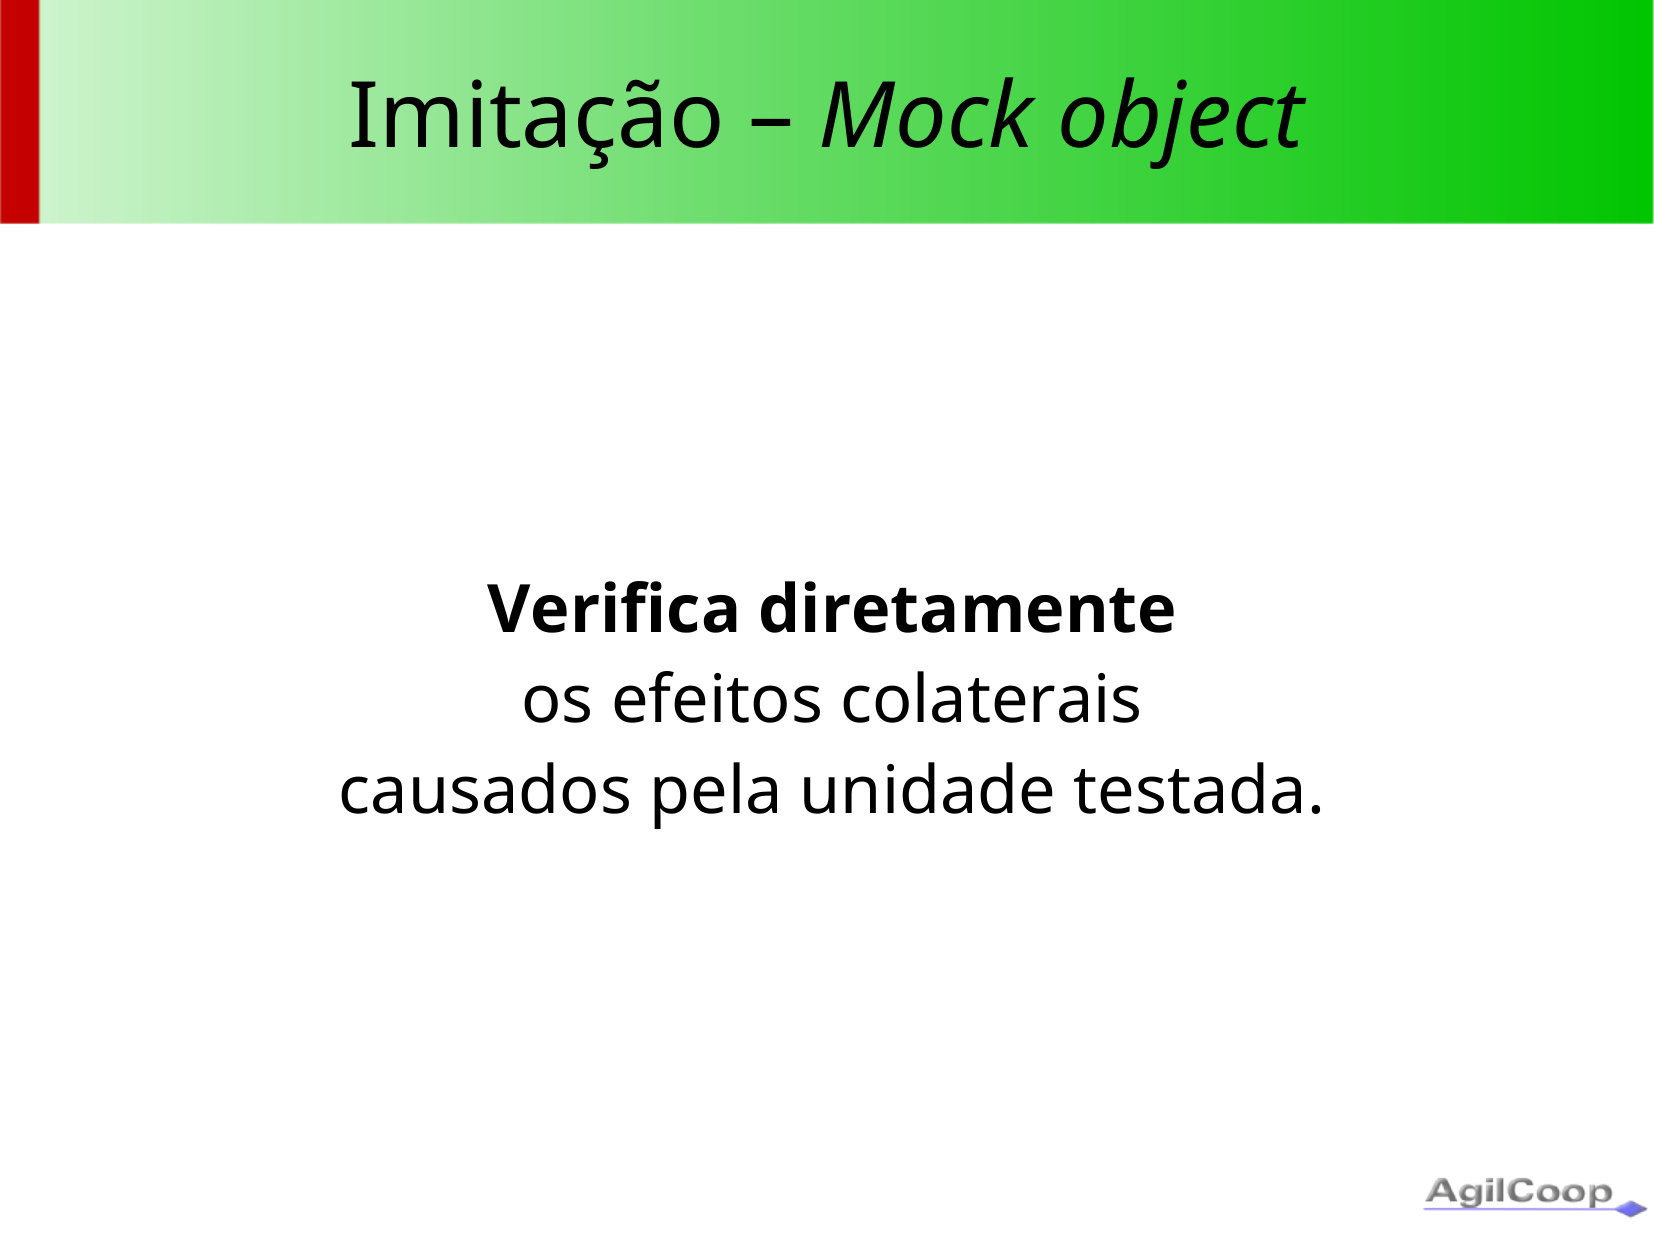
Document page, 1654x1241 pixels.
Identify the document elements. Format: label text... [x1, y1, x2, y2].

picture [0, 0, 1654, 1241]
subtitle Verifica diretamente os efeitos colaterais causados pela unidade testada. [59, 271, 1607, 1123]
title Imitação – Mock object [82, 8, 1571, 216]
